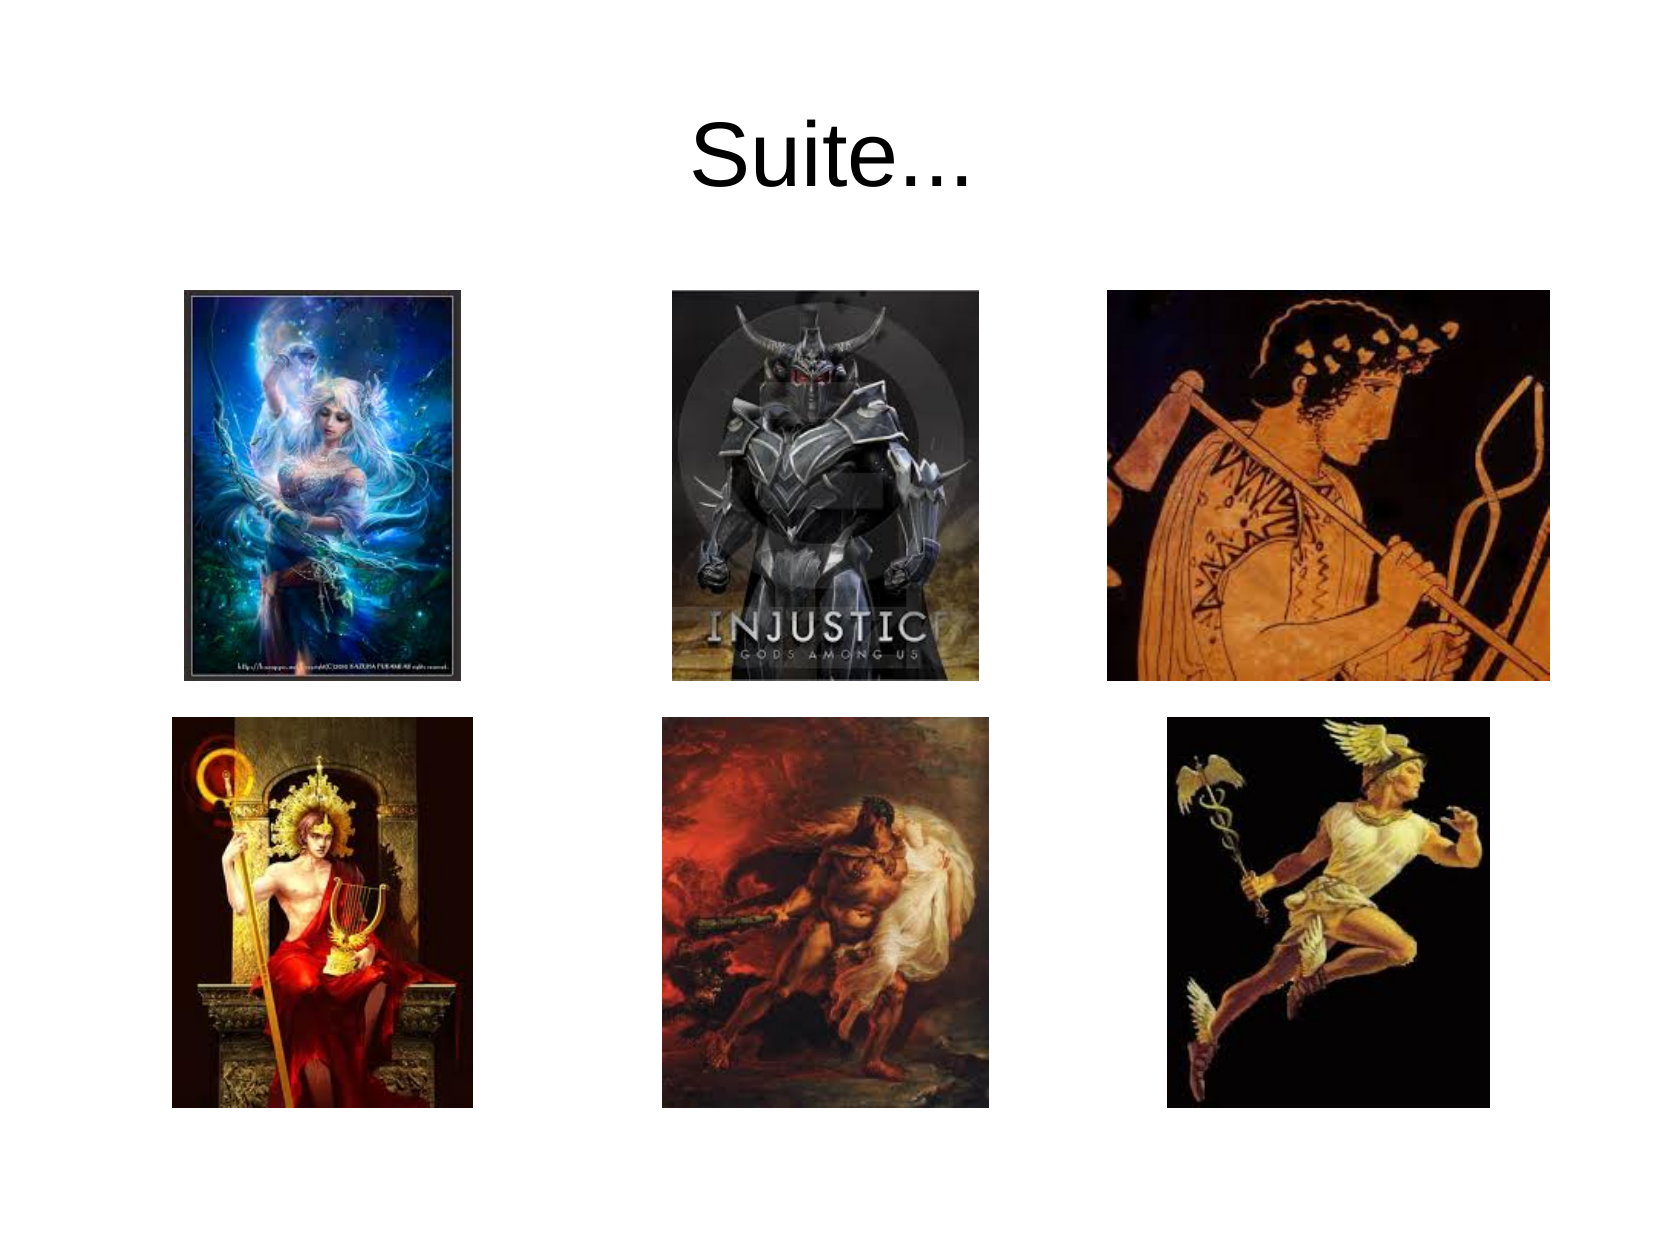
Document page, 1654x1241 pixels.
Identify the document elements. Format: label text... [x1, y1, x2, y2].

picture [1167, 717, 1490, 1109]
picture [672, 290, 979, 681]
picture [172, 717, 473, 1109]
picture [662, 717, 989, 1109]
title Suite... [88, 59, 1577, 252]
picture [1107, 290, 1550, 681]
picture [184, 290, 461, 681]
